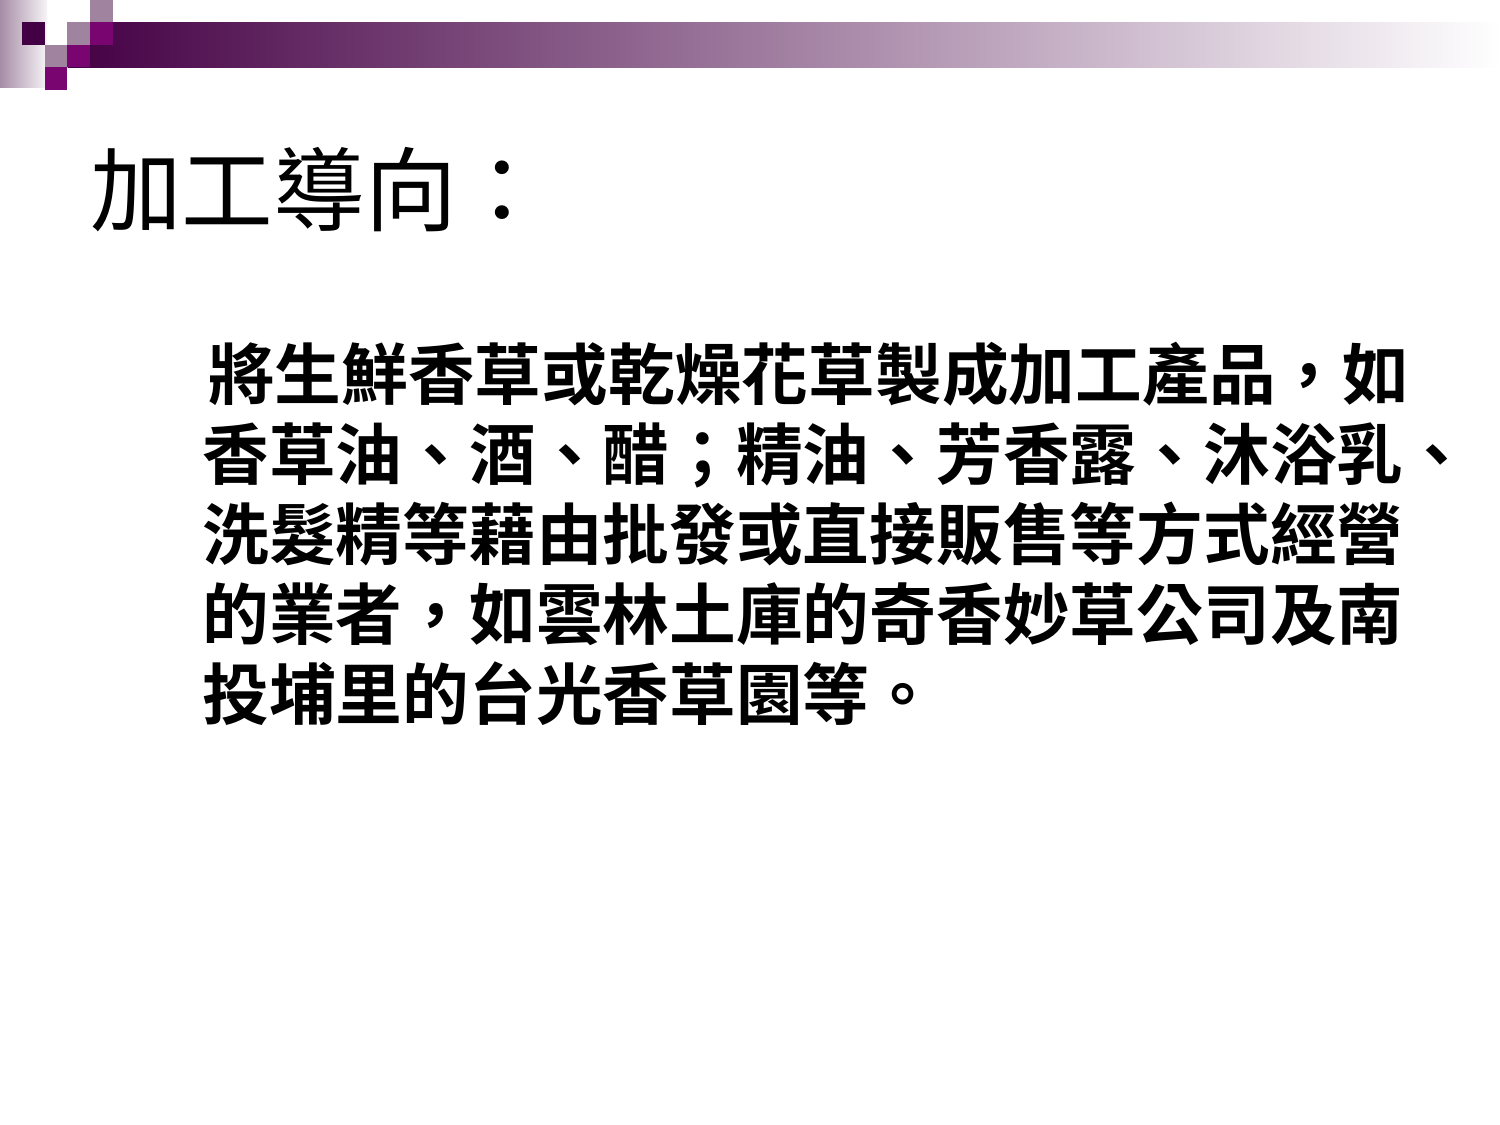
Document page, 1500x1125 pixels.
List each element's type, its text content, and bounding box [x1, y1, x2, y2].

title 加工導向： [75, 75, 1426, 300]
list 將生鮮香草或乾燥花草製成加工產品，如香草油、酒、醋；精油、芳香露、沐浴乳、洗髮精等藉由批發或直接販售等方式經營的業者，如雲林土庫的奇香妙草公司及南投埔里的台光香草園等。 [75, 324, 1426, 963]
